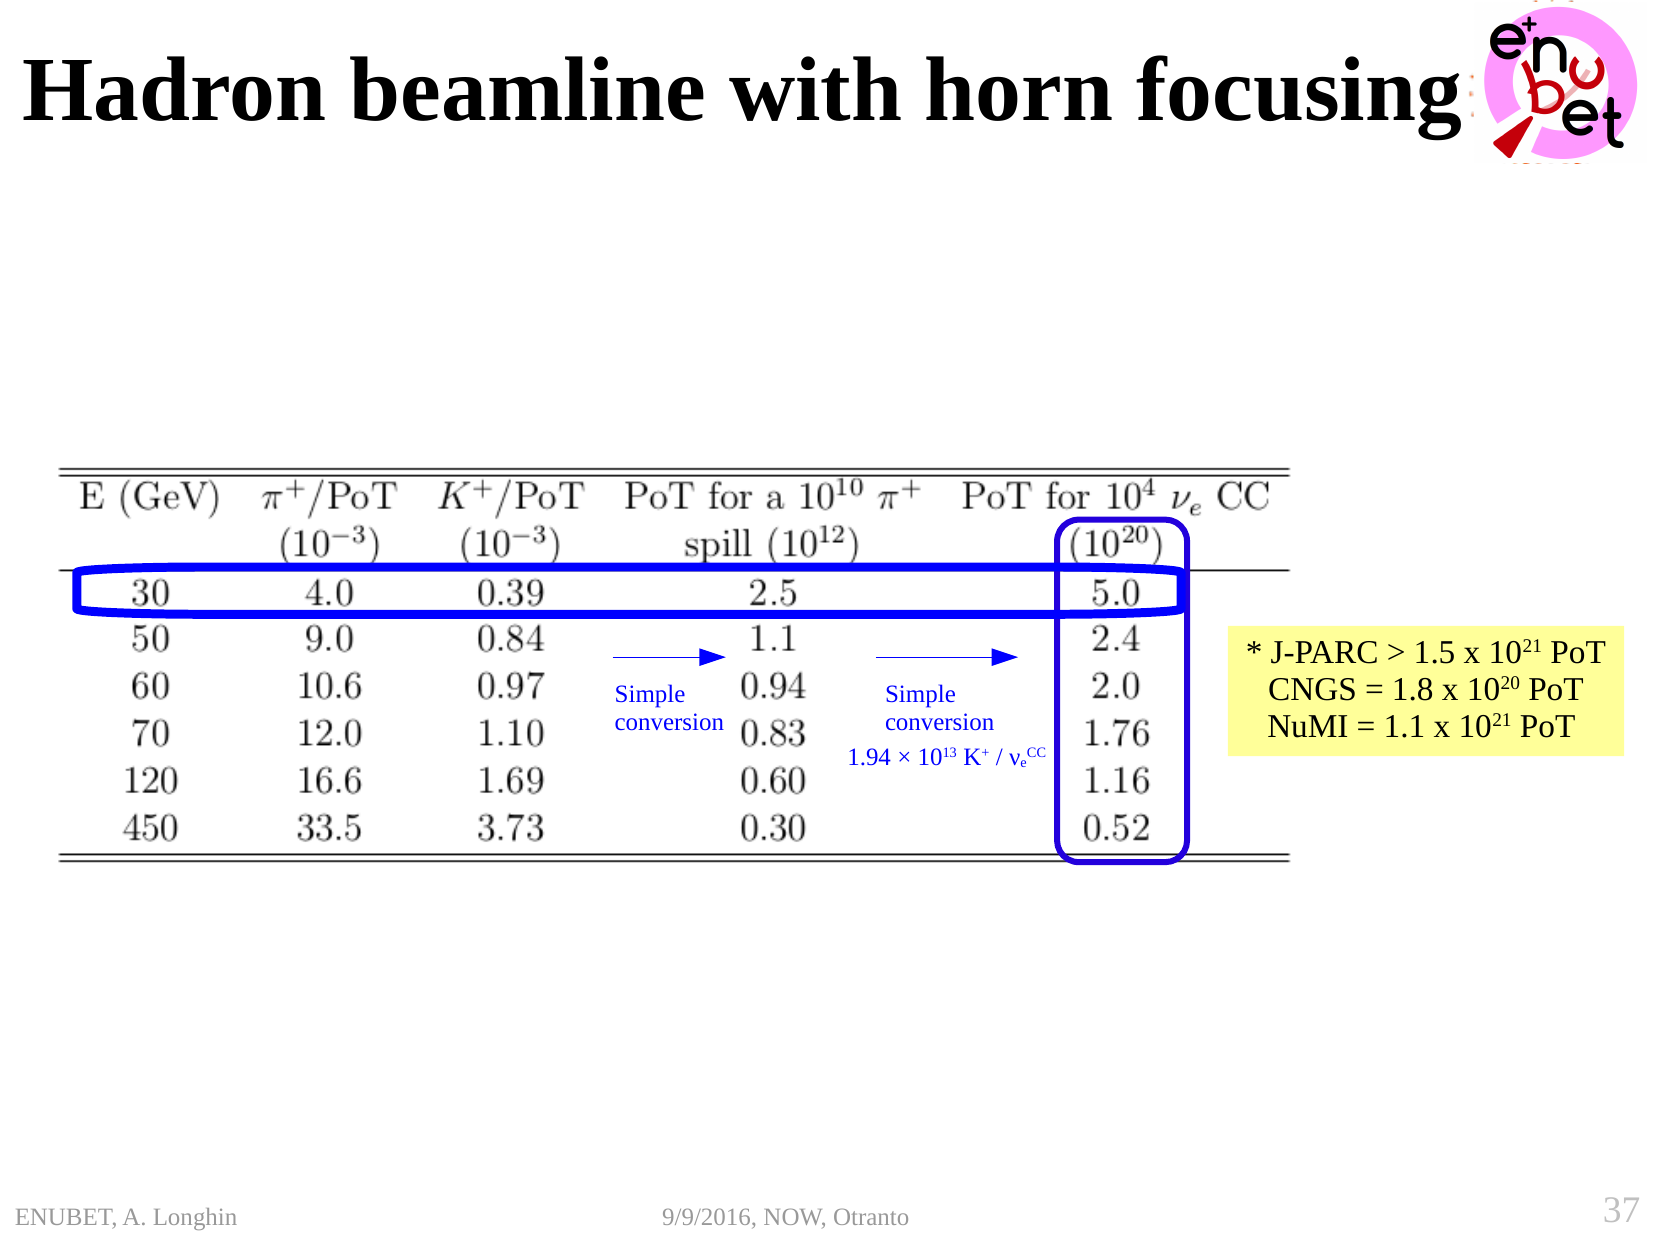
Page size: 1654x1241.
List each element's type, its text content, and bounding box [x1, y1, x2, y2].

picture [30, 460, 1326, 886]
text_box Simple conversion [876, 673, 1146, 751]
title Hadron beamline with horn focusing [0, 31, 1488, 148]
text_box * J-PARC > 1.5 x 1021 PoT CNGS = 1.8 x 1020 PoT NuMI = 1.1 x 1021 PoT [1227, 625, 1625, 757]
text_box Simple conversion [599, 673, 876, 751]
text_box 1.94 × 1013 K+ / νeCC [832, 735, 1104, 816]
picture [1463, 0, 1653, 164]
